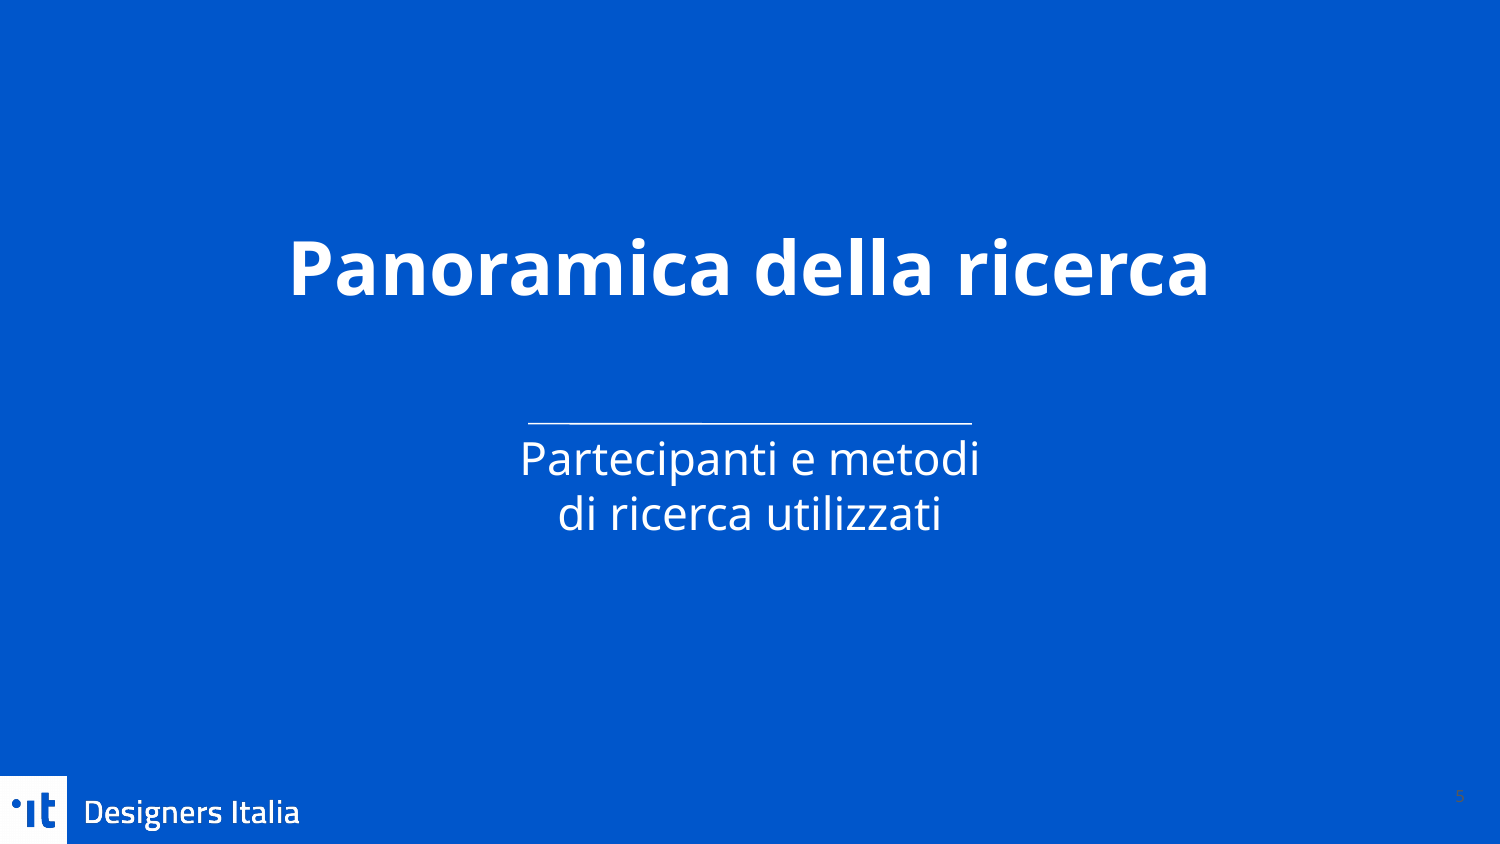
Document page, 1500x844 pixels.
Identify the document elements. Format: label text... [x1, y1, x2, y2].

text_box Panoramica della ricerca [148, 155, 1351, 376]
picture [0, 776, 317, 844]
text_box Partecipanti e metodi di ricerca utilizzati [401, 462, 1099, 508]
slide_number <number> [1389, 764, 1480, 830]
